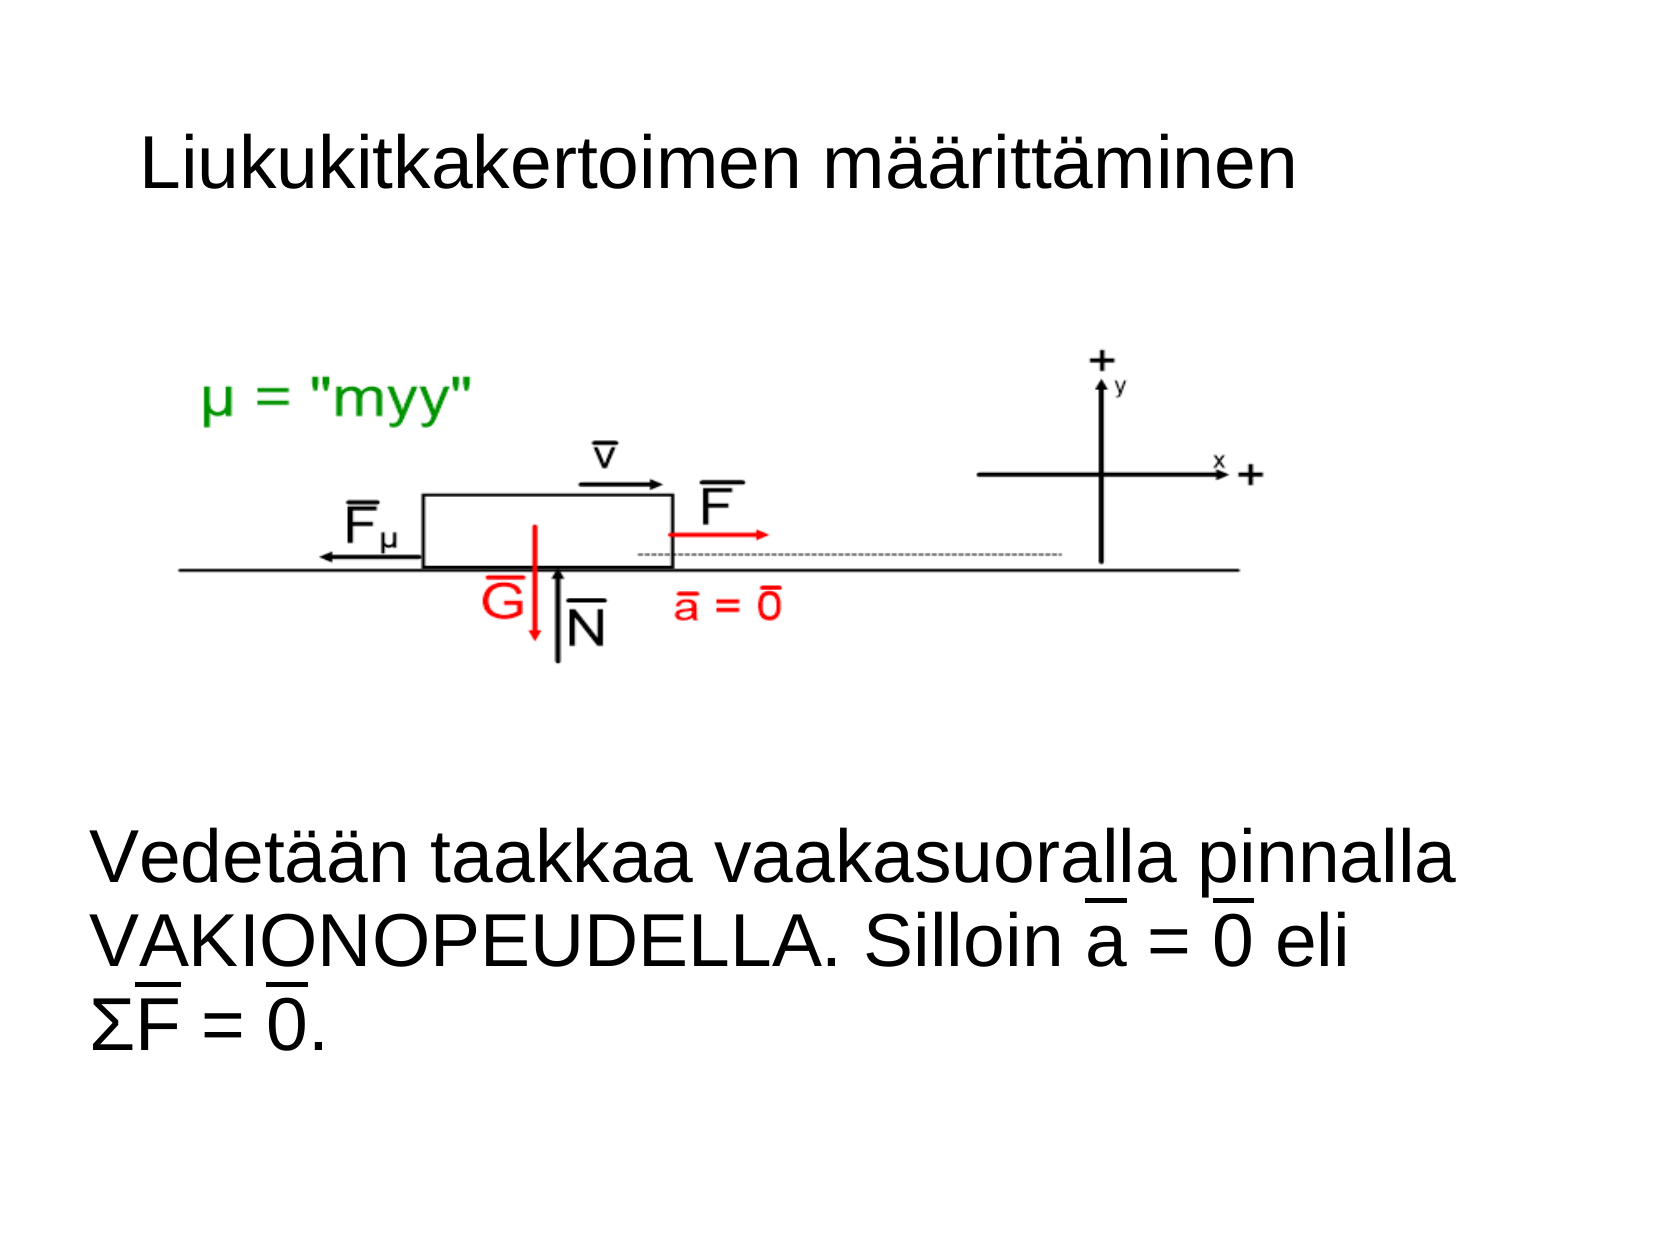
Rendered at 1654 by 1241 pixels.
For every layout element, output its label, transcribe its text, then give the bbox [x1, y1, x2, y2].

text_box Liukukitkakertoimen määrittäminen [124, 108, 1512, 376]
text_box Vedetään taakkaa vaakasuoralla pinnalla VAKIONOPEUDELLA. Silloin a = 0 eli ΣF = 0. [74, 803, 1477, 1088]
picture [151, 295, 1371, 693]
